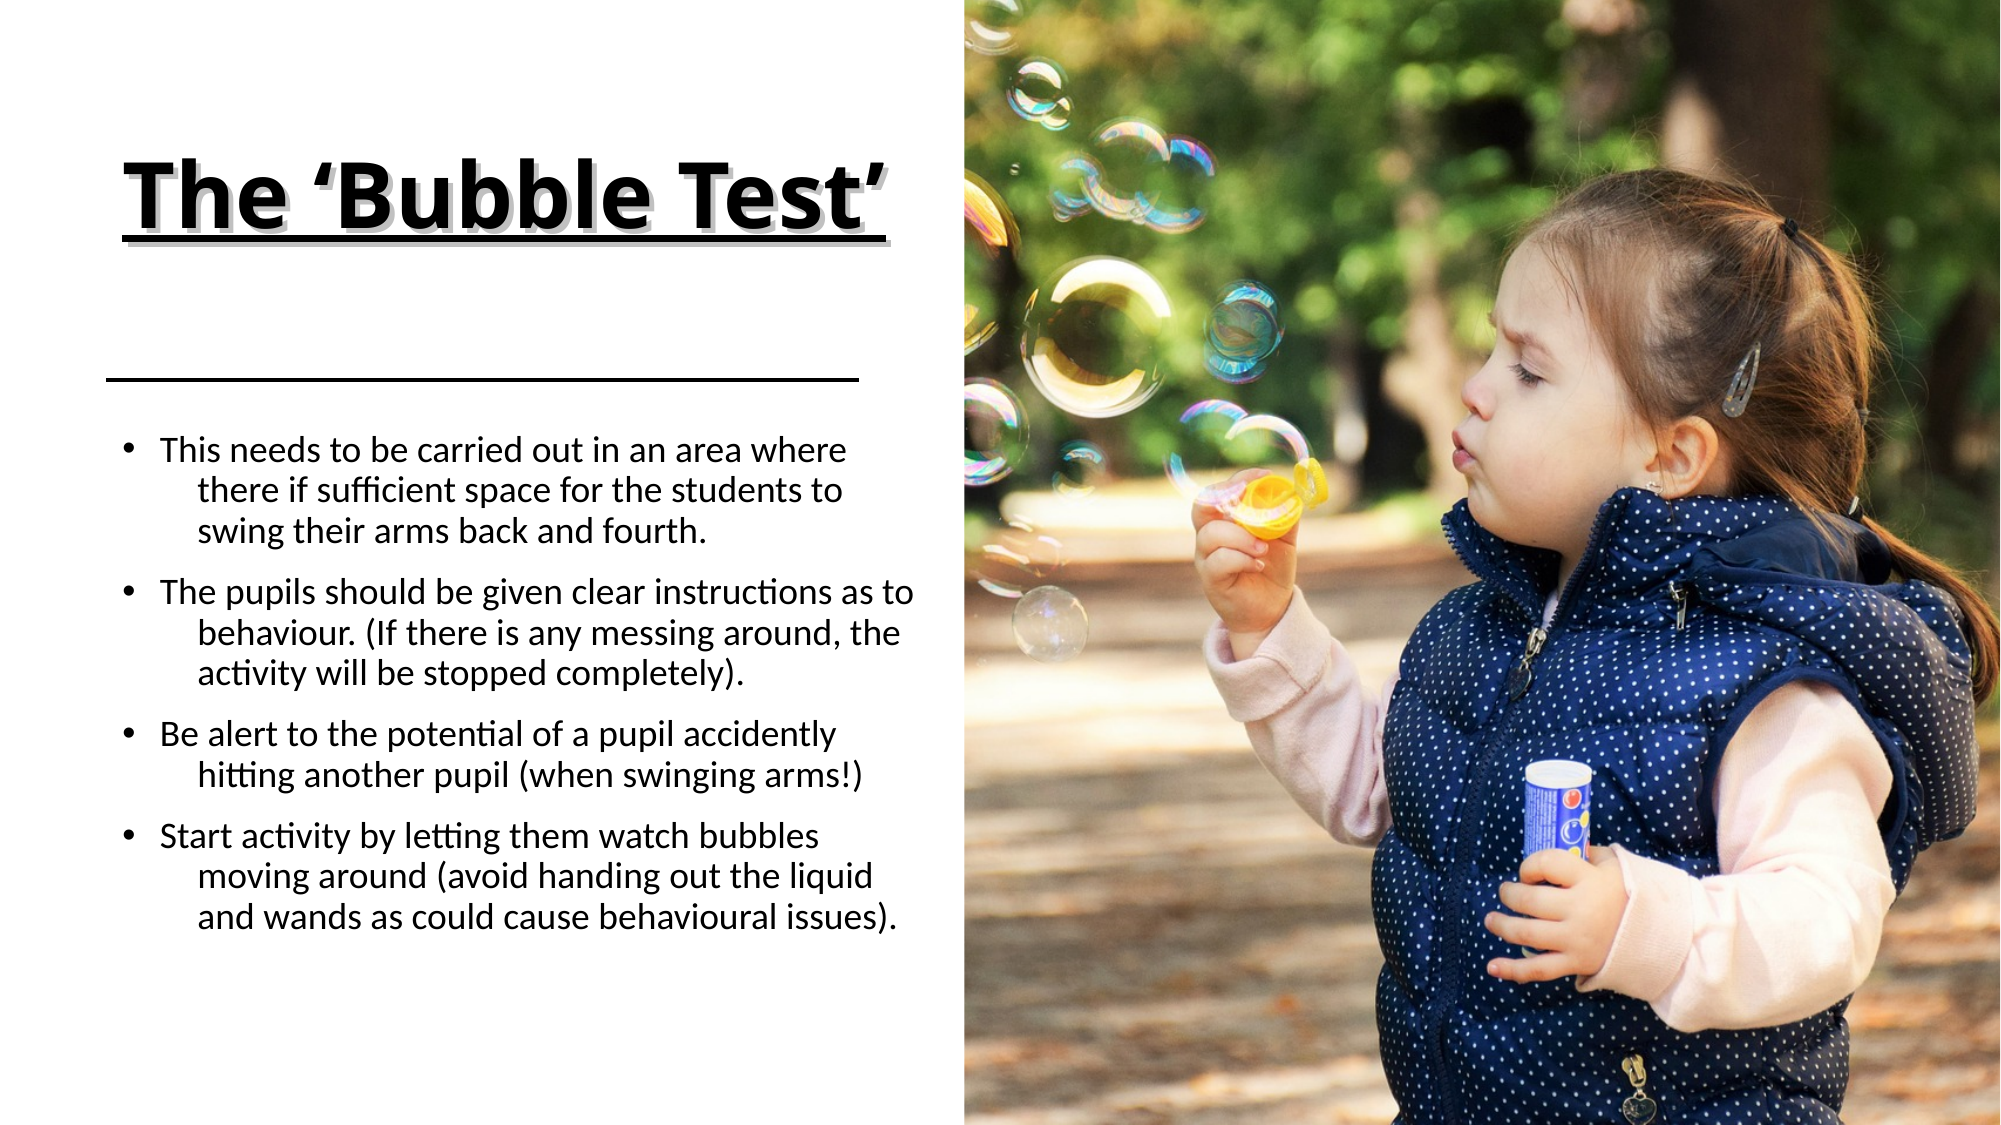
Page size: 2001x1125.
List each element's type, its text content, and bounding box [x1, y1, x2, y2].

list This needs to be carried out in an area where there if sufficient space for the students to swing their arms back and fourth. The pupils should be given clear instructions as to behaviour. (If there is any messing around, the activity will be stopped completely). Be alert to the potential of a pupil accidently hitting another pupil (when swinging arms!) Start activity by letting them watch bubbles moving around (avoid handing out the liquid and wands as could cause behavioural issues). [107, 422, 948, 991]
picture [964, 0, 2000, 1125]
title The ‘Bubble Test’ [107, 59, 948, 338]
